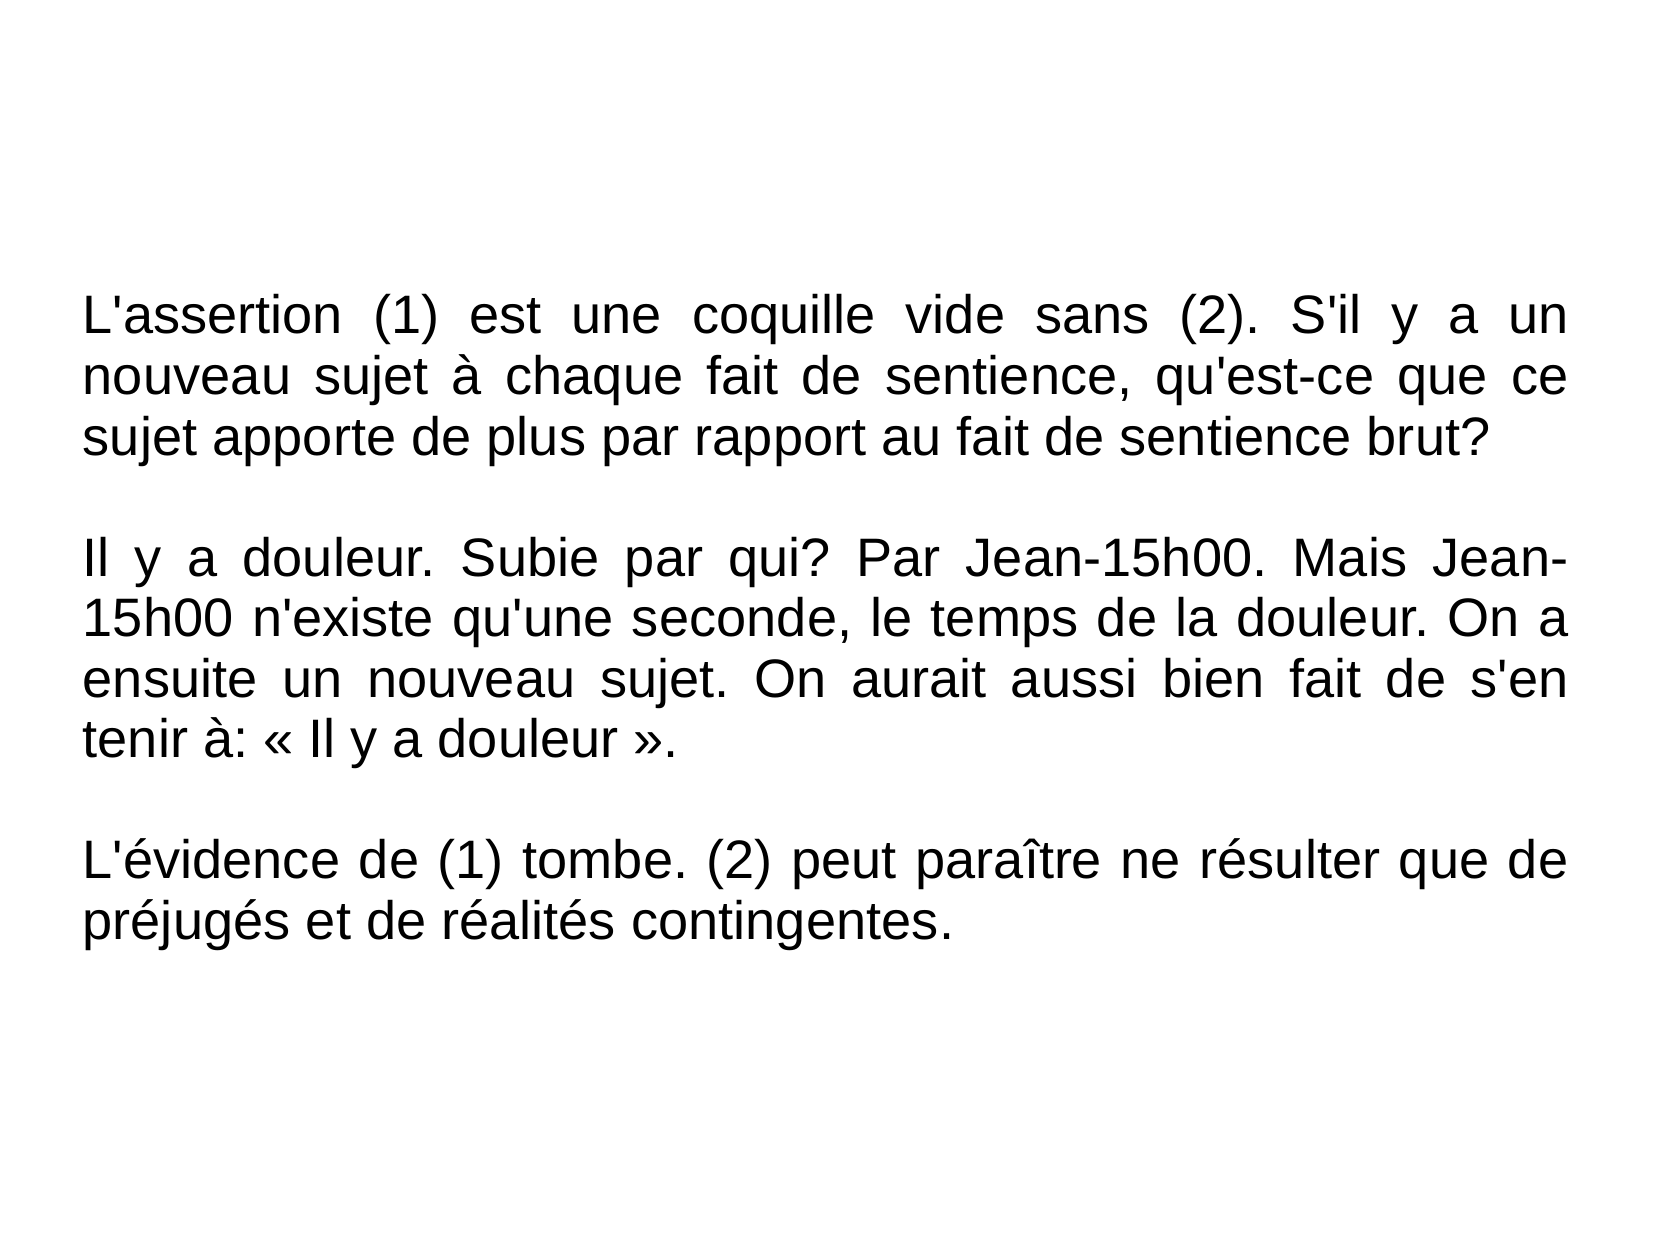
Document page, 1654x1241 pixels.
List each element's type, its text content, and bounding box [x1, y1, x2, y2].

subtitle L'assertion (1) est une coquille vide sans (2). S'il y a un nouveau sujet à chaque fait de sentience, qu'est-ce que ce sujet apporte de plus par rapport au fait de sentience brut? Il y a douleur. Subie par qui? Par Jean-15h00. Mais Jean-15h00 n'existe qu'une seconde, le temps de la douleur. On a ensuite un nouveau sujet. On aurait aussi bien fait de s'en tenir à: « Il y a douleur ». L'évidence de (1) tombe. (2) peut paraître ne résulter que de préjugés et de réalités contingentes. [82, 112, 1571, 1124]
